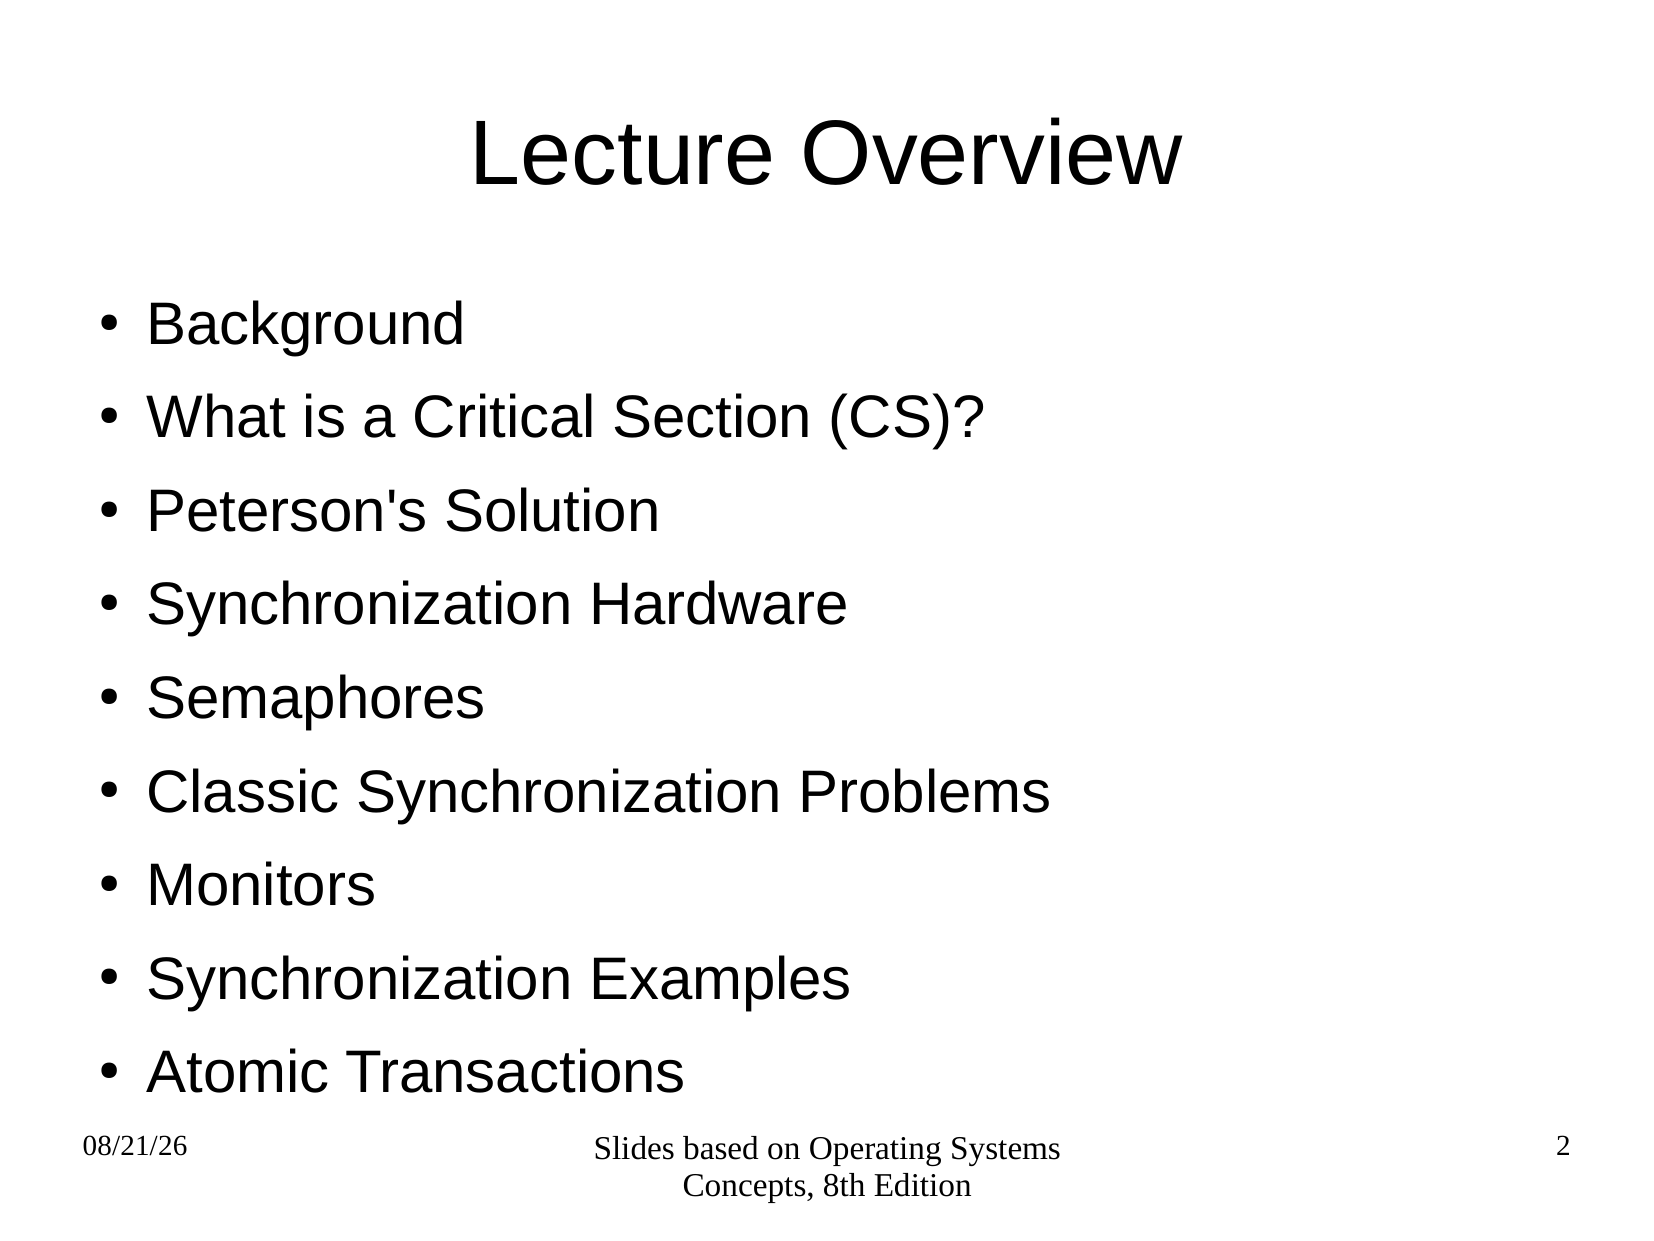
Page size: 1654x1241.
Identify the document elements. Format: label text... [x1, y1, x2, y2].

list Background What is a Critical Section (CS)? Peterson's Solution Synchronization Hardware Semaphores Classic Synchronization Problems Monitors Synchronization Examples Atomic Transactions [82, 290, 1571, 1109]
title Lecture Overview [82, 49, 1571, 257]
